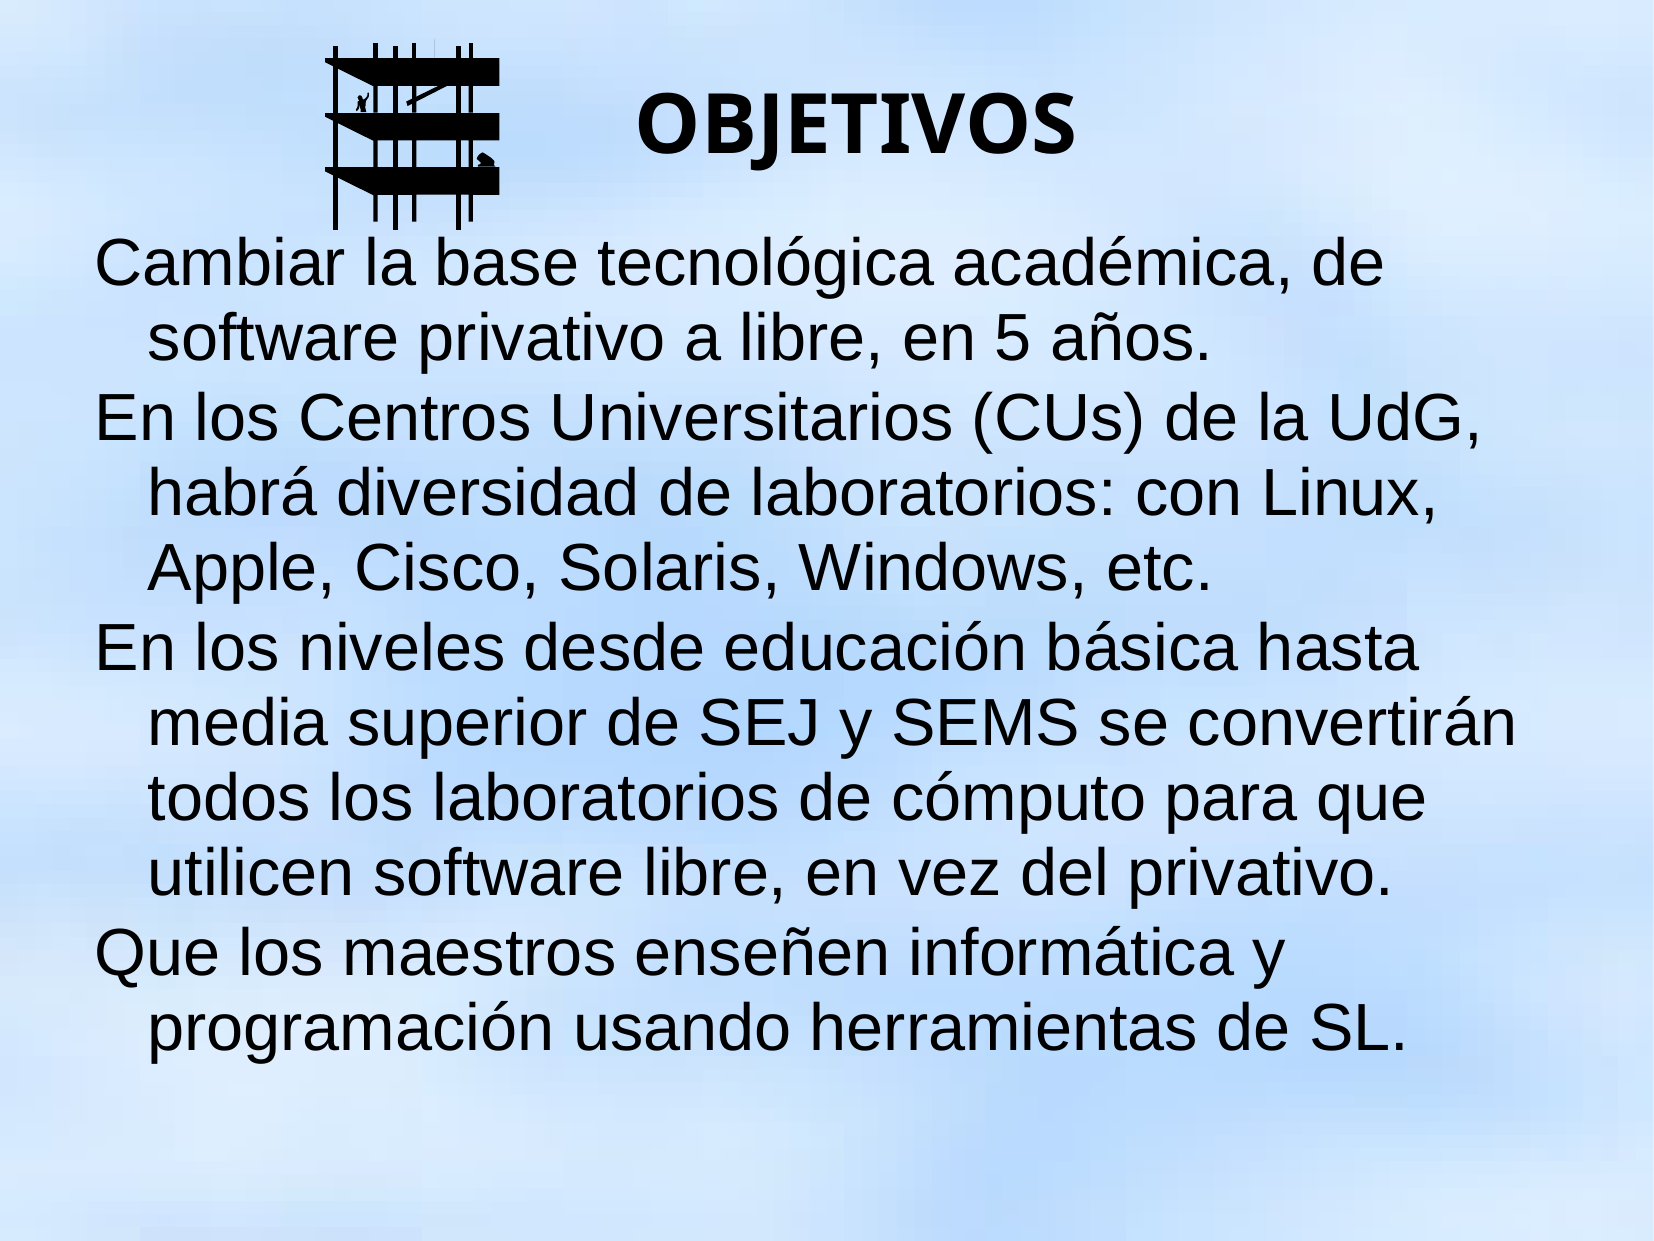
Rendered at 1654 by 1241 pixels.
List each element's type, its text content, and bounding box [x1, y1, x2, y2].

picture [0, 0, 1654, 1241]
title OBJETIVOS [500, 47, 1241, 195]
list Cambiar la base tecnológica académica, de software privativo a libre, en 5 años. En los Centros Universitarios (CUs) de la UdG, habrá diversidad de laboratorios: con Linux, Apple, Cisco, Solaris, Windows, etc. En los niveles desde educación básica hasta media superior de SEJ y SEMS se convertirán todos los laboratorios de cómputo para que utilicen software libre, en vez del privativo. Que los maestros enseñen informática y programación usando herramientas de SL. [76, 224, 1565, 1066]
